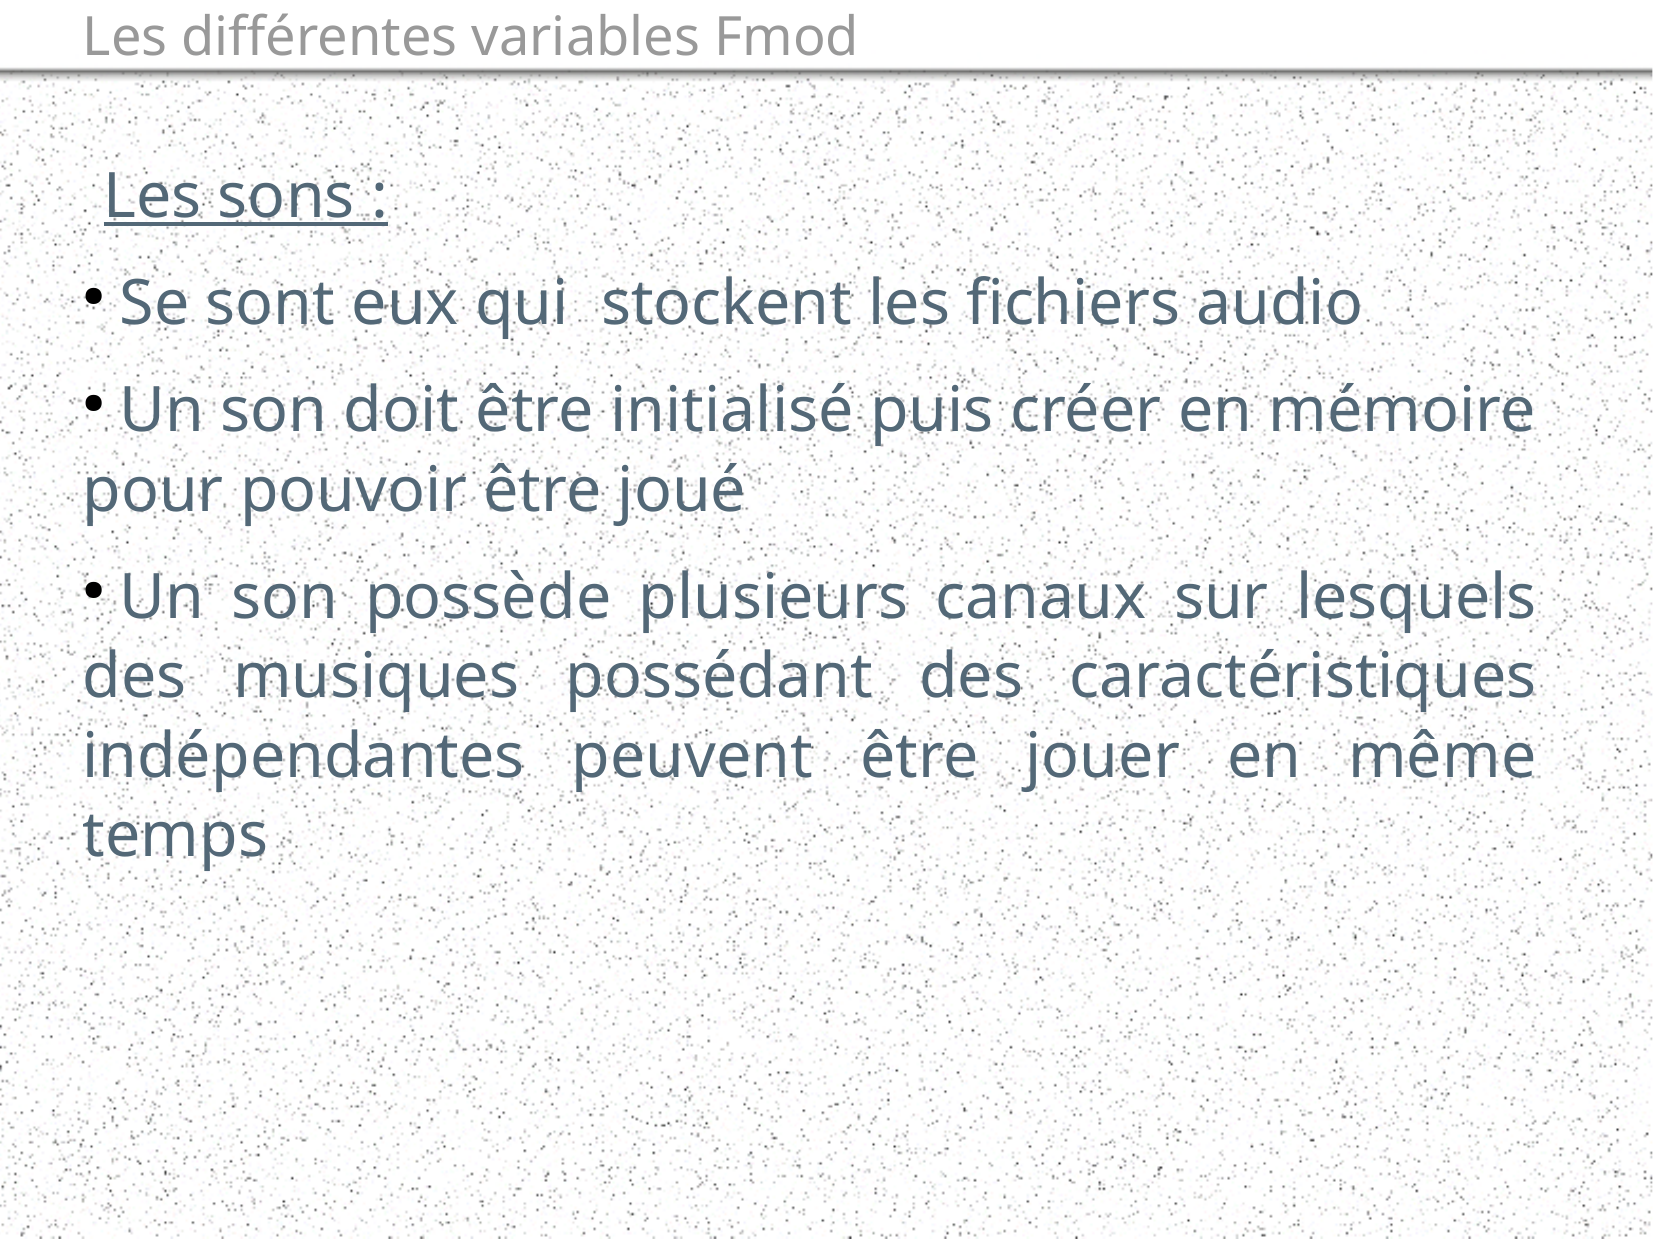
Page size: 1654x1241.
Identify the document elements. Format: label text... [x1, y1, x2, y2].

title Les différentes variables Fmod [82, 0, 1524, 71]
picture [0, 0, 1653, 1239]
list Les sons : Se sont eux qui stockent les fichiers audio Un son doit être initialisé puis créer en mémoire pour pouvoir être joué Un son possède plusieurs canaux sur lesquels des musiques possédant des caractéristiques indépendantes peuvent être jouer en même temps [82, 153, 1538, 873]
